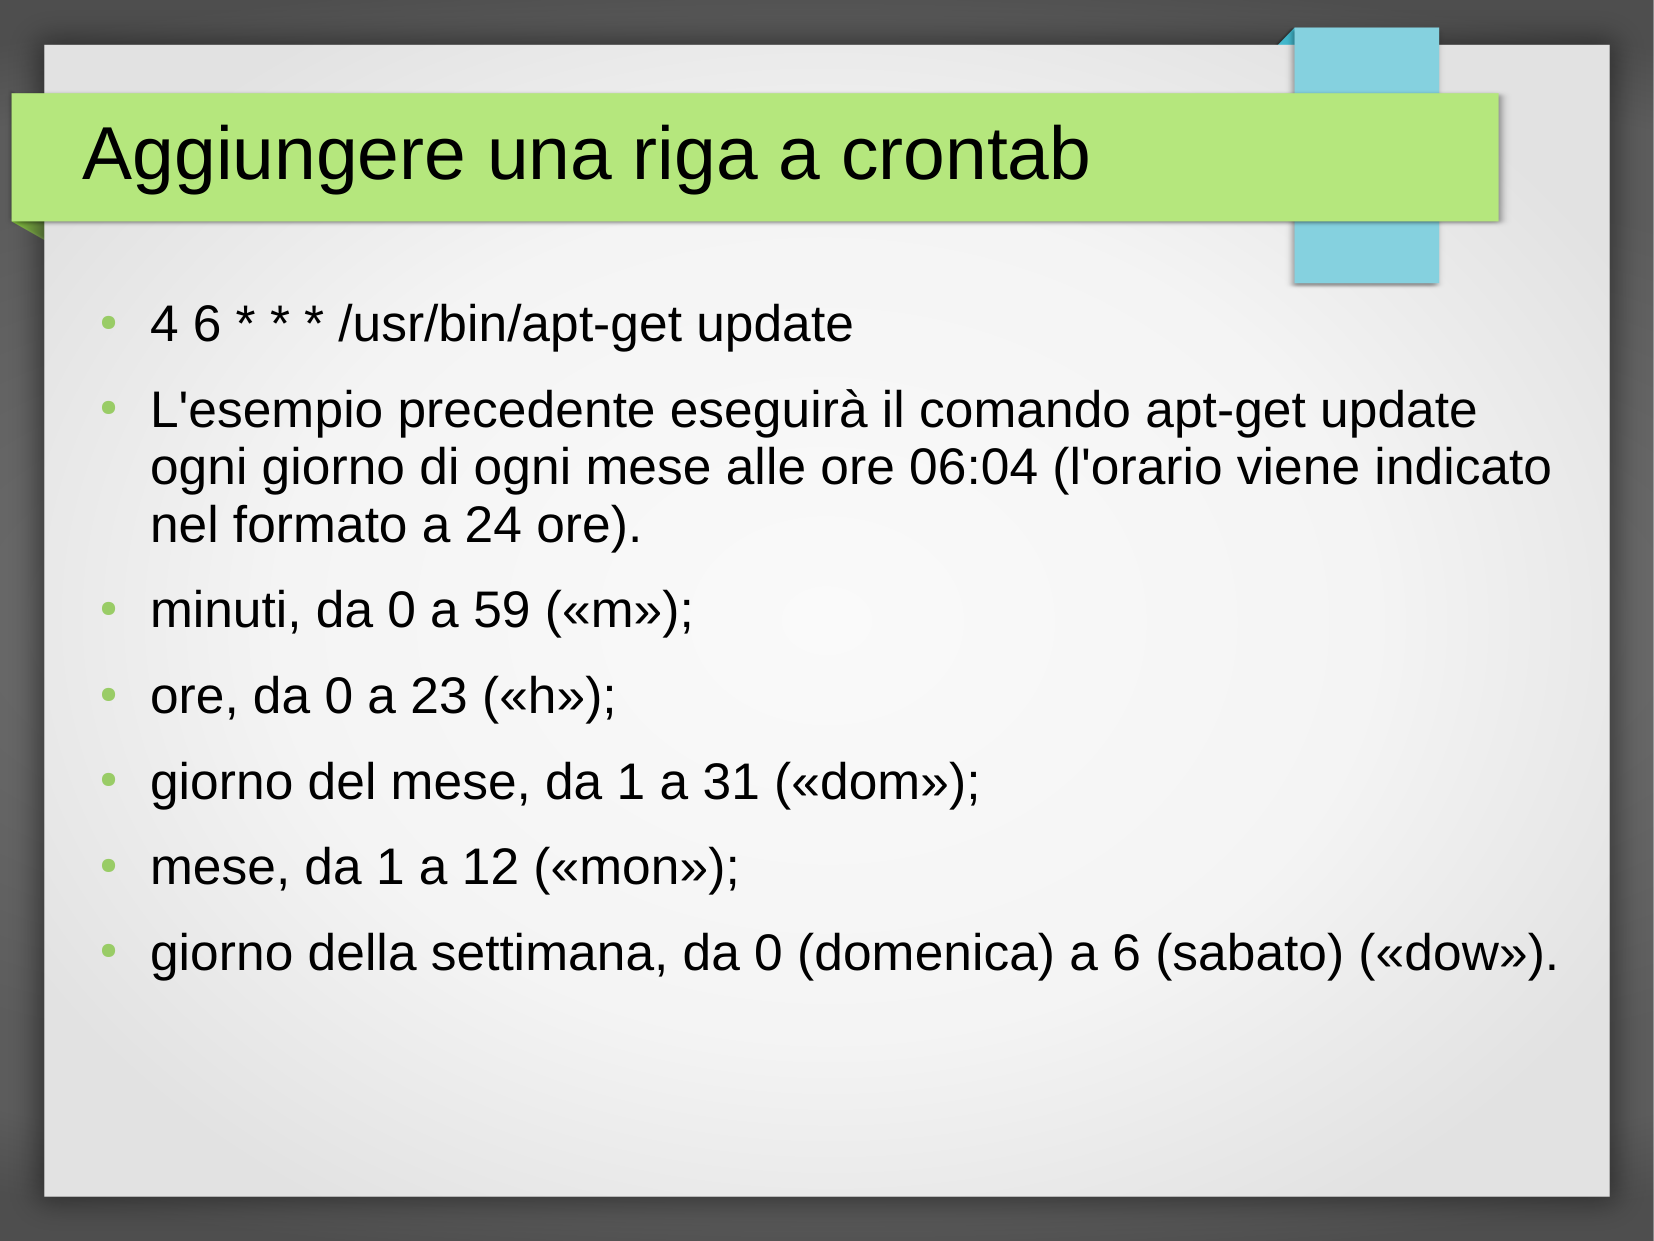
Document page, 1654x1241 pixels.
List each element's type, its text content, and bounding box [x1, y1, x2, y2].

list 4 6 * * * /usr/bin/apt-get update L'esempio precedente eseguirà il comando apt-get update ogni giorno di ogni mese alle ore 06:04 (l'orario viene indicato nel formato a 24 ore). minuti, da 0 a 59 («m»); ore, da 0 a 23 («h»); giorno del mese, da 1 a 31 («dom»); mese, da 1 a 12 («mon»); giorno della settimana, da 0 (domenica) a 6 (sabato) («dow»). [82, 295, 1571, 1015]
picture [0, 0, 1654, 1241]
title Aggiungere una riga a crontab [82, 94, 1264, 213]
